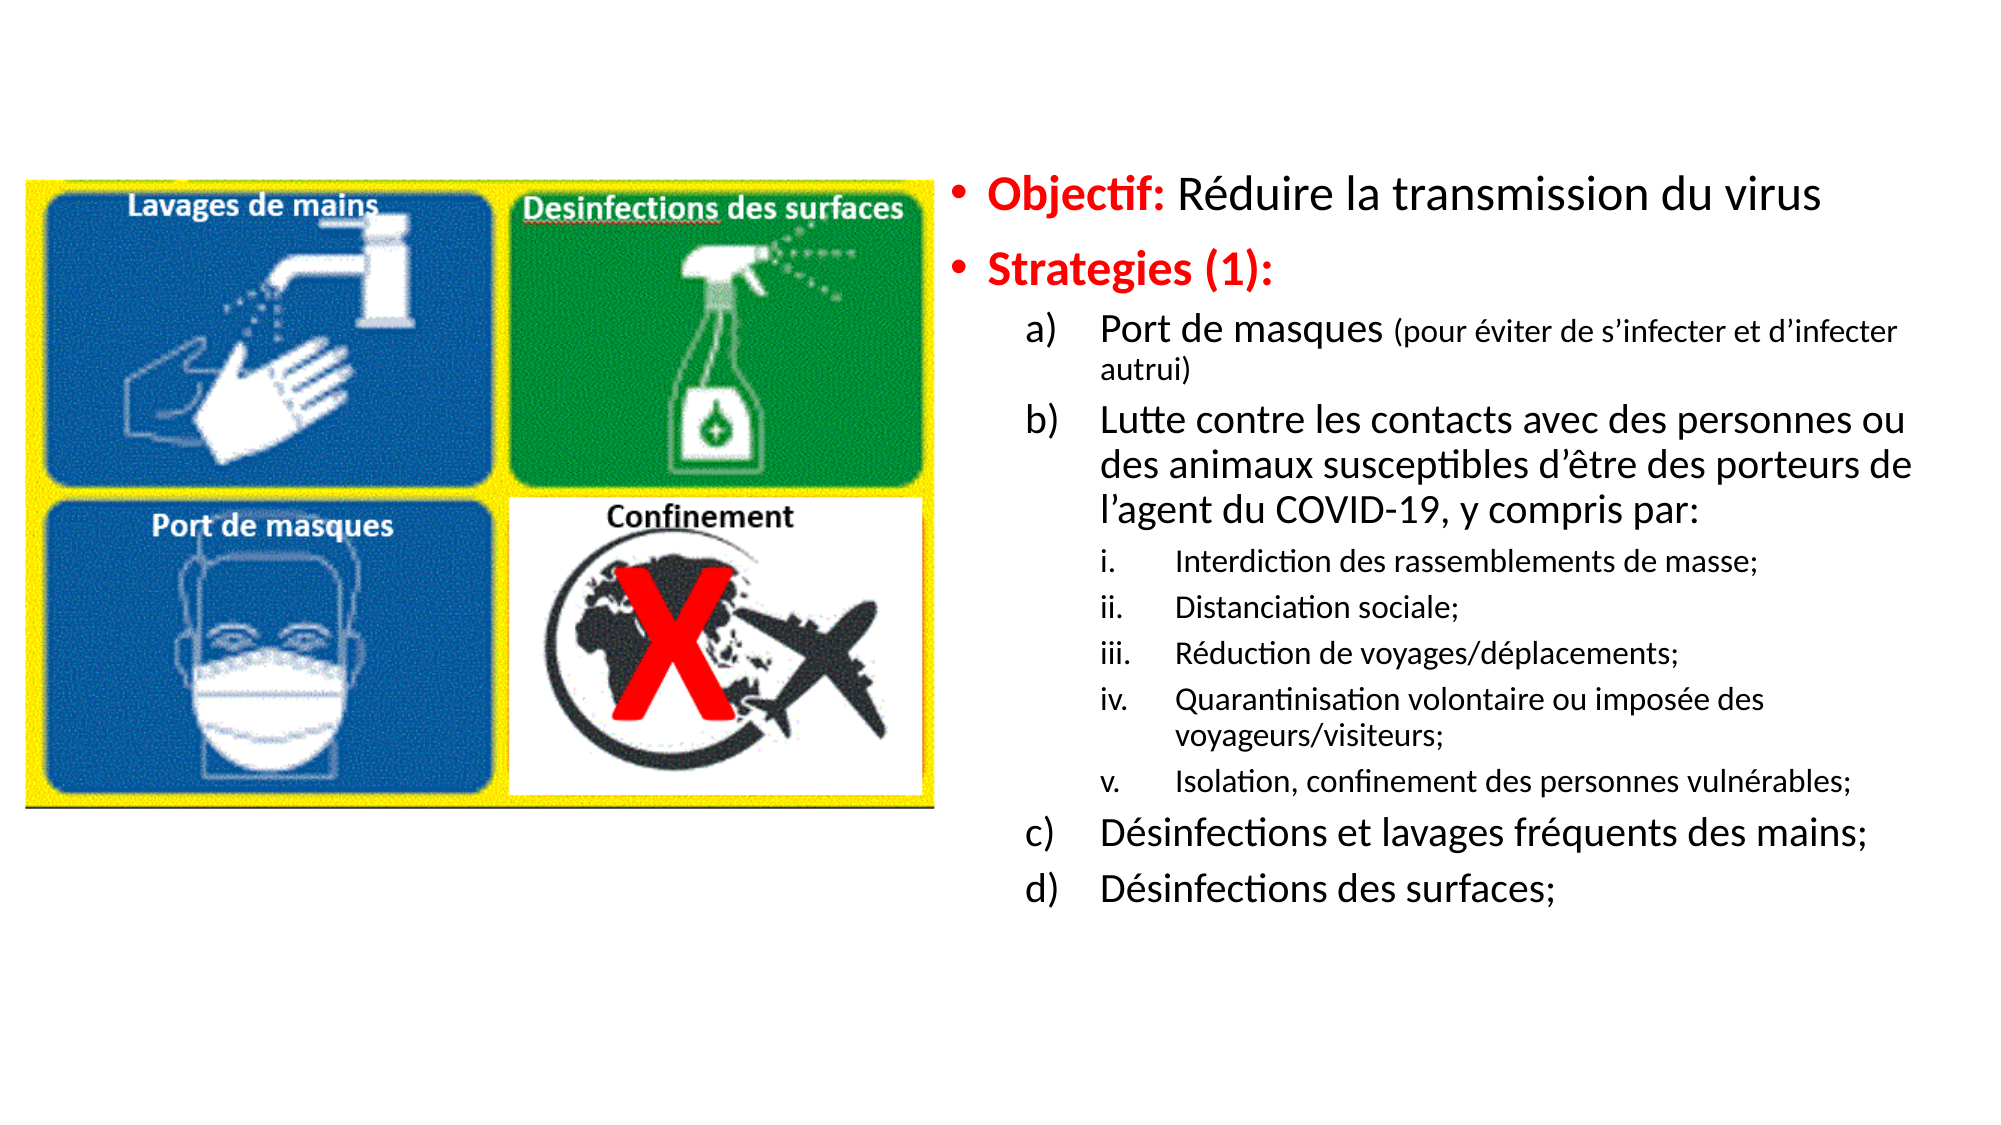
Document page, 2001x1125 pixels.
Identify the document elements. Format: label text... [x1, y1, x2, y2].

picture [9, 159, 948, 821]
list Objectif: Réduire la transmission du virus Strategies (1): Port de masques (pour éviter de s’infecter et d’infecter autrui) Lutte contre les contacts avec des personnes ou des animaux susceptibles d’être des porteurs de l’agent du COVID-19, y compris par: Interdiction des rassemblements de masse; Distanciation sociale; Réduction de voyages/déplacements; Quarantinisation volontaire ou imposée des voyageurs/visiteurs; Isolation, confinement des personnes vulnérables; Désinfections et lavages fréquents des mains; Désinfections des surfaces; [935, 159, 1943, 1101]
